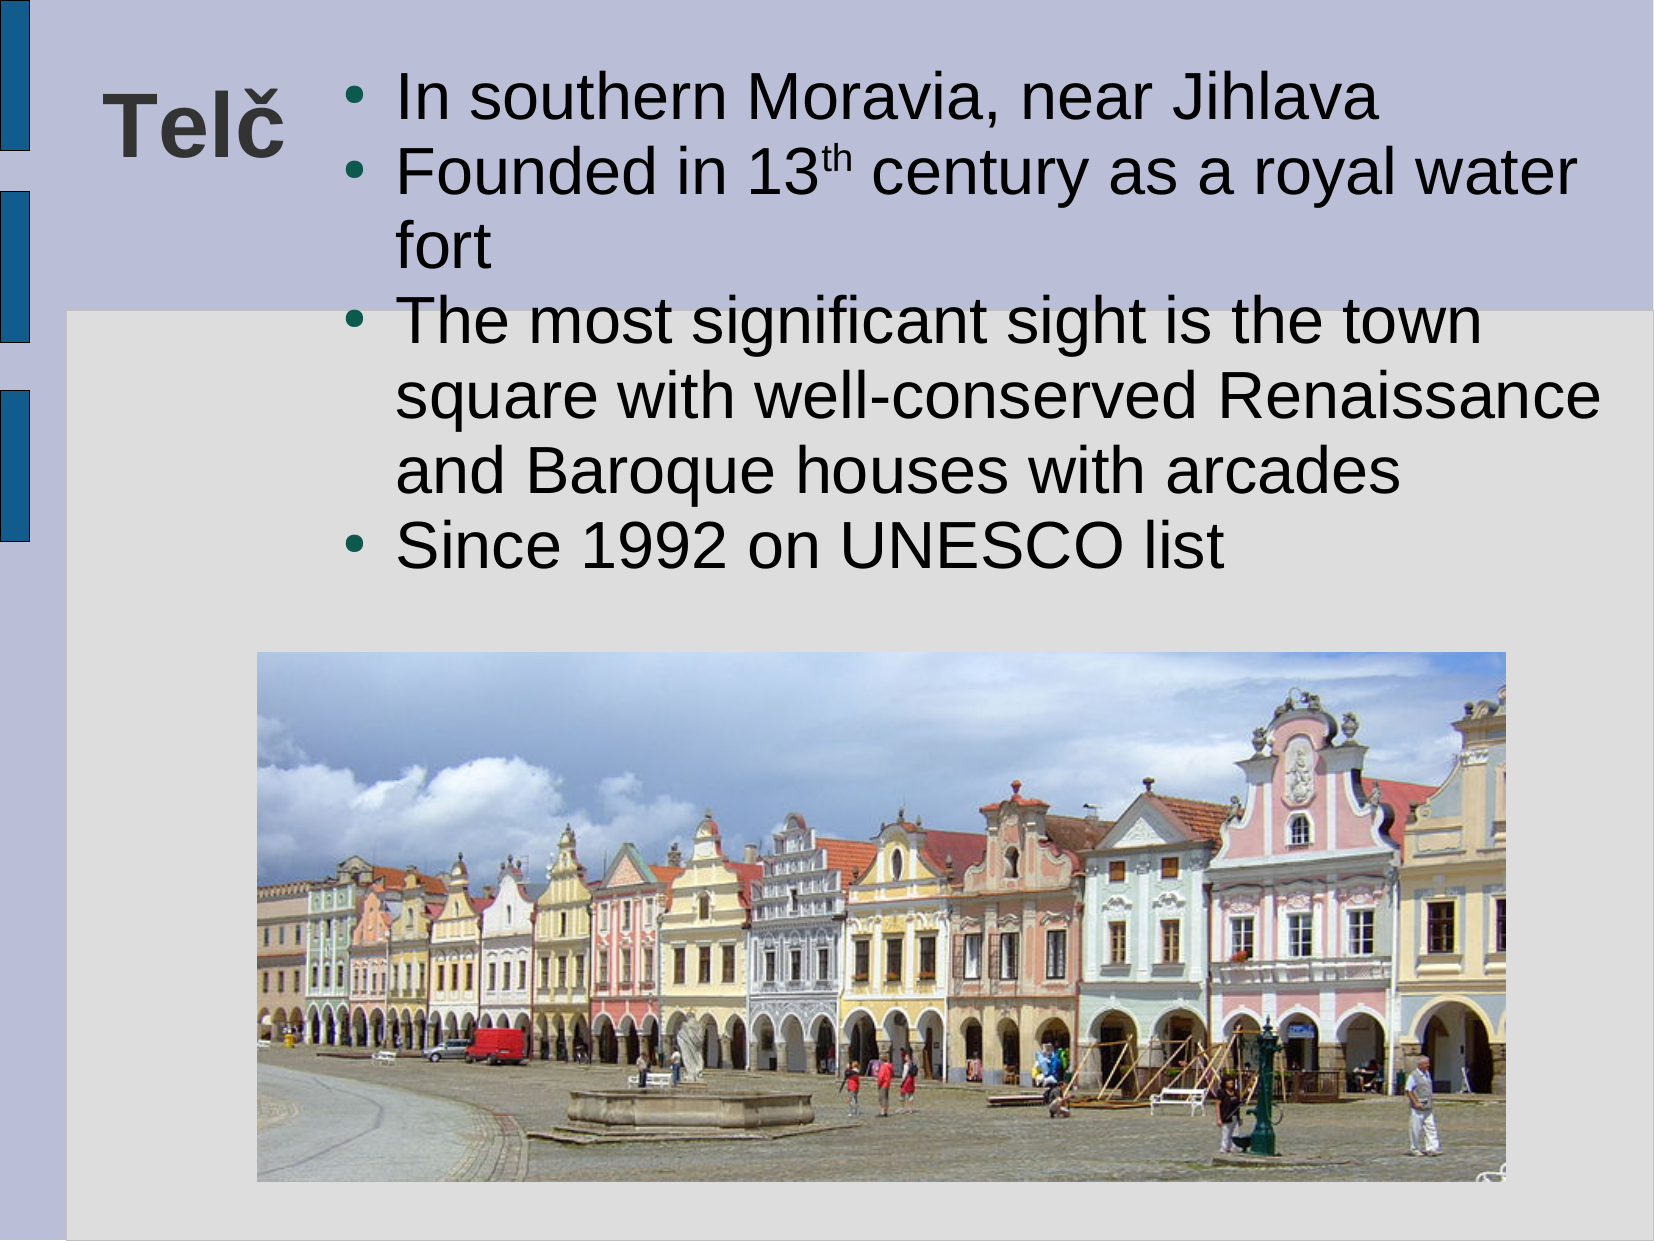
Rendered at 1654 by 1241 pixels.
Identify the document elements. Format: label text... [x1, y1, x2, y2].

title Telč [0, 29, 562, 222]
picture [257, 652, 1506, 1182]
list In southern Moravia, near Jihlava Founded in 13th century as a royal water fort The most significant sight is the town square with well-conserved Renaissance and Baroque houses with arcades Since 1992 on UNESCO list [324, 59, 1625, 826]
